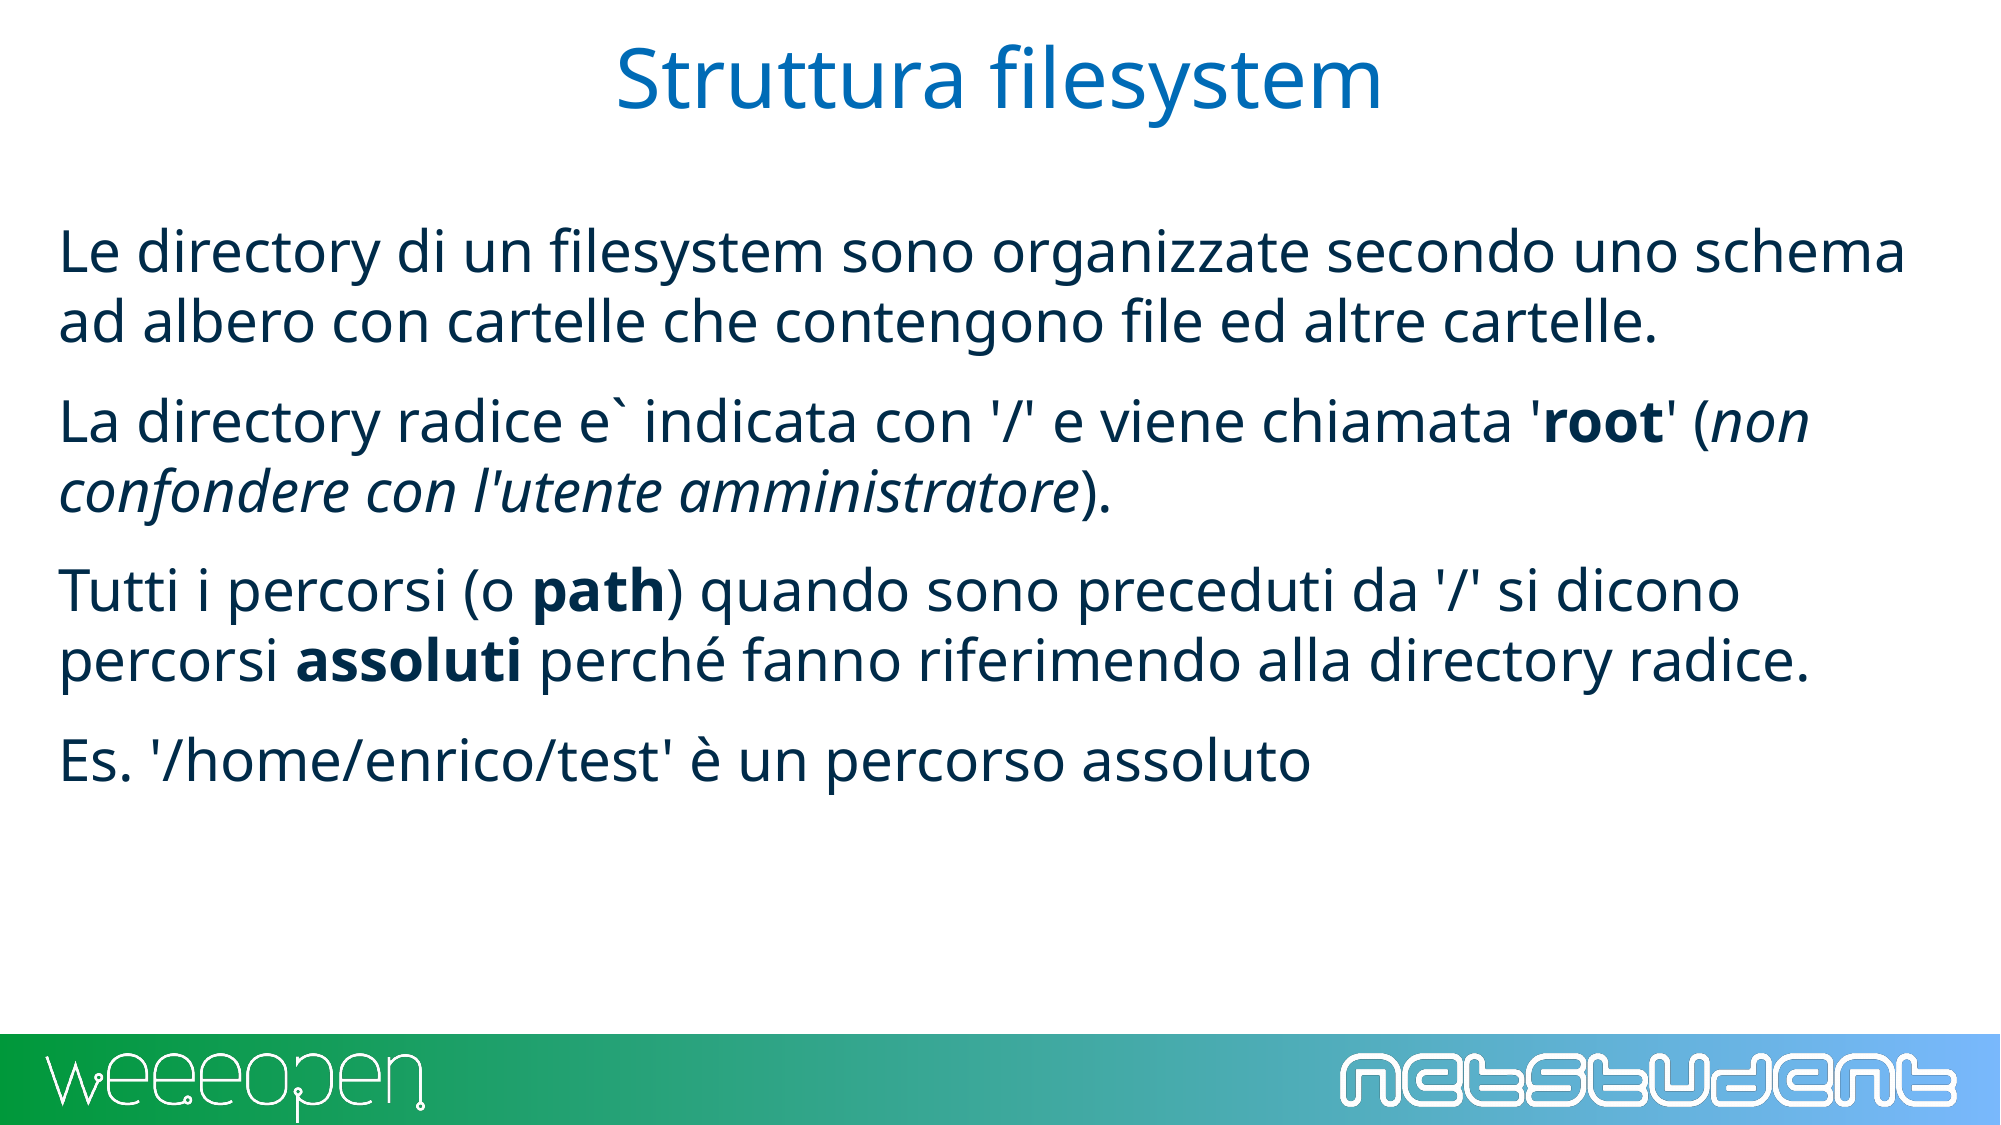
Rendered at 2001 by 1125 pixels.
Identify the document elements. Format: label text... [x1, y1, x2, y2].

picture [1340, 1053, 1957, 1107]
picture [45, 1053, 425, 1123]
title Struttura filesystem [43, 29, 1959, 206]
list Le directory di un filesystem sono organizzate secondo uno schema ad albero con cartelle che contengono file ed altre cartelle. La directory radice e` indicata con '/' e viene chiamata 'root' (non confondere con l'utente amministratore). Tutti i percorsi (o path) quando sono preceduti da '/' si dicono percorsi assoluti perché fanno riferimendo alla directory radice. Es. '/home/enrico/test' è un percorso assoluto [43, 206, 1959, 922]
